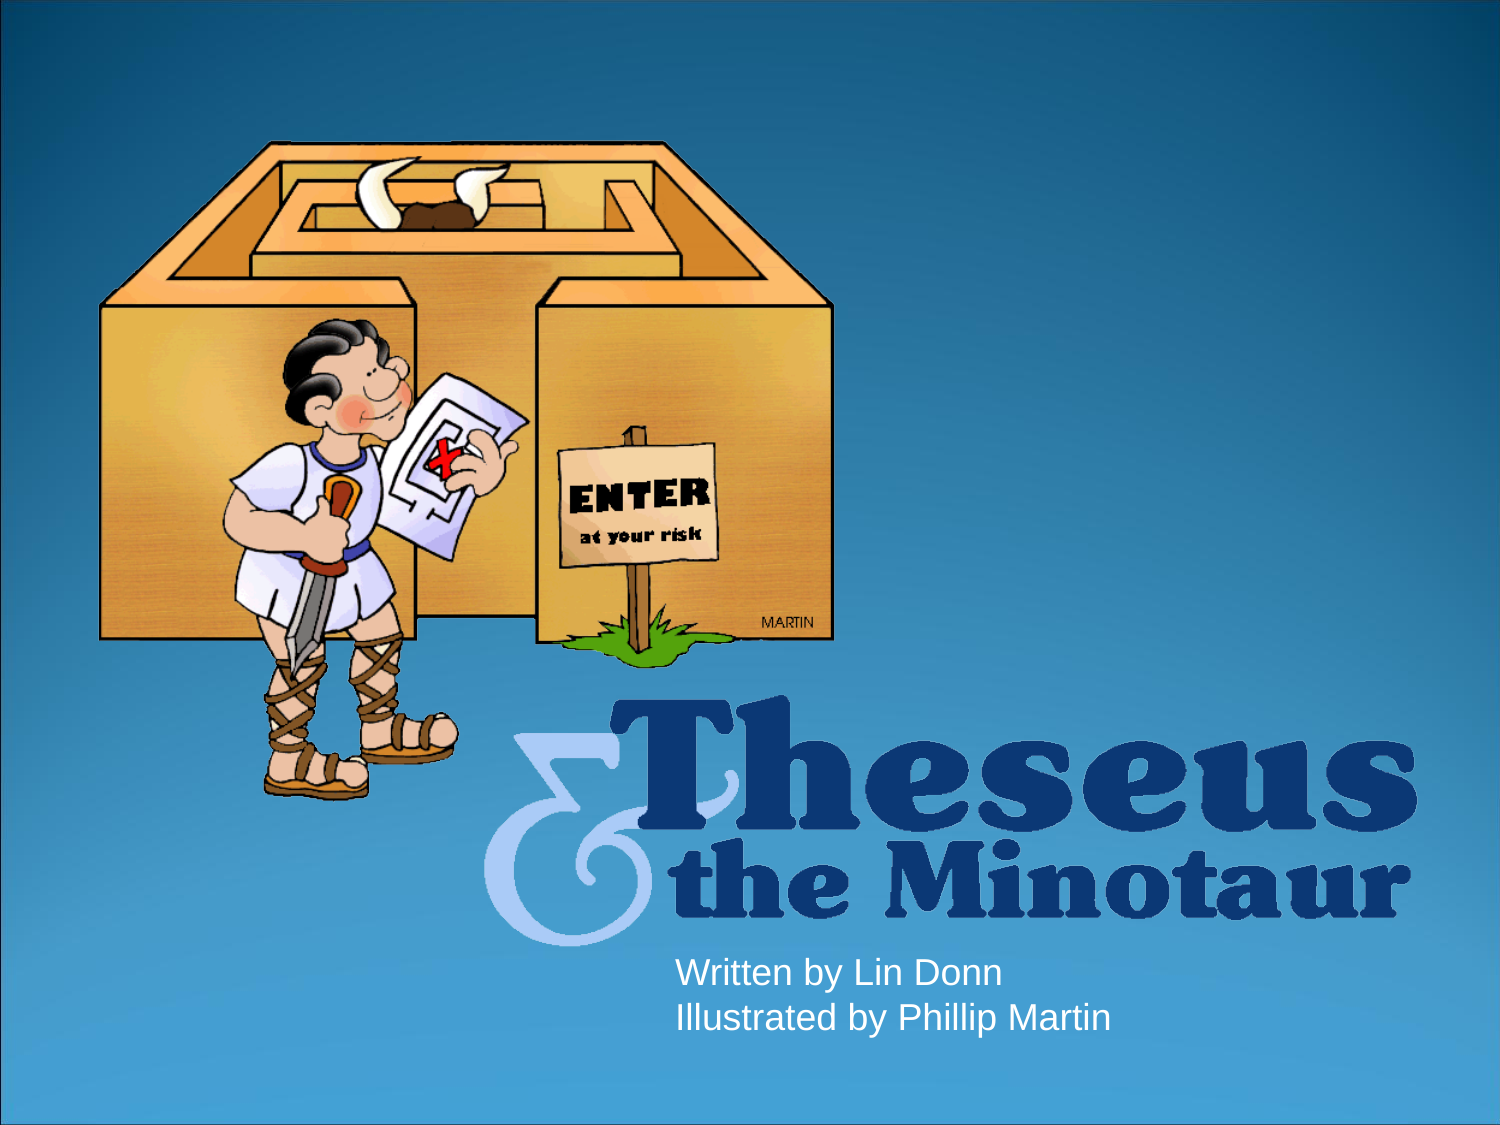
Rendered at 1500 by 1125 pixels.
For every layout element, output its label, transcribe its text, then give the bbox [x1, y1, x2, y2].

text_box Written by Lin Donn Illustrated by Phillip Martin [660, 981, 1128, 1047]
picture [0, 0, 1500, 1125]
